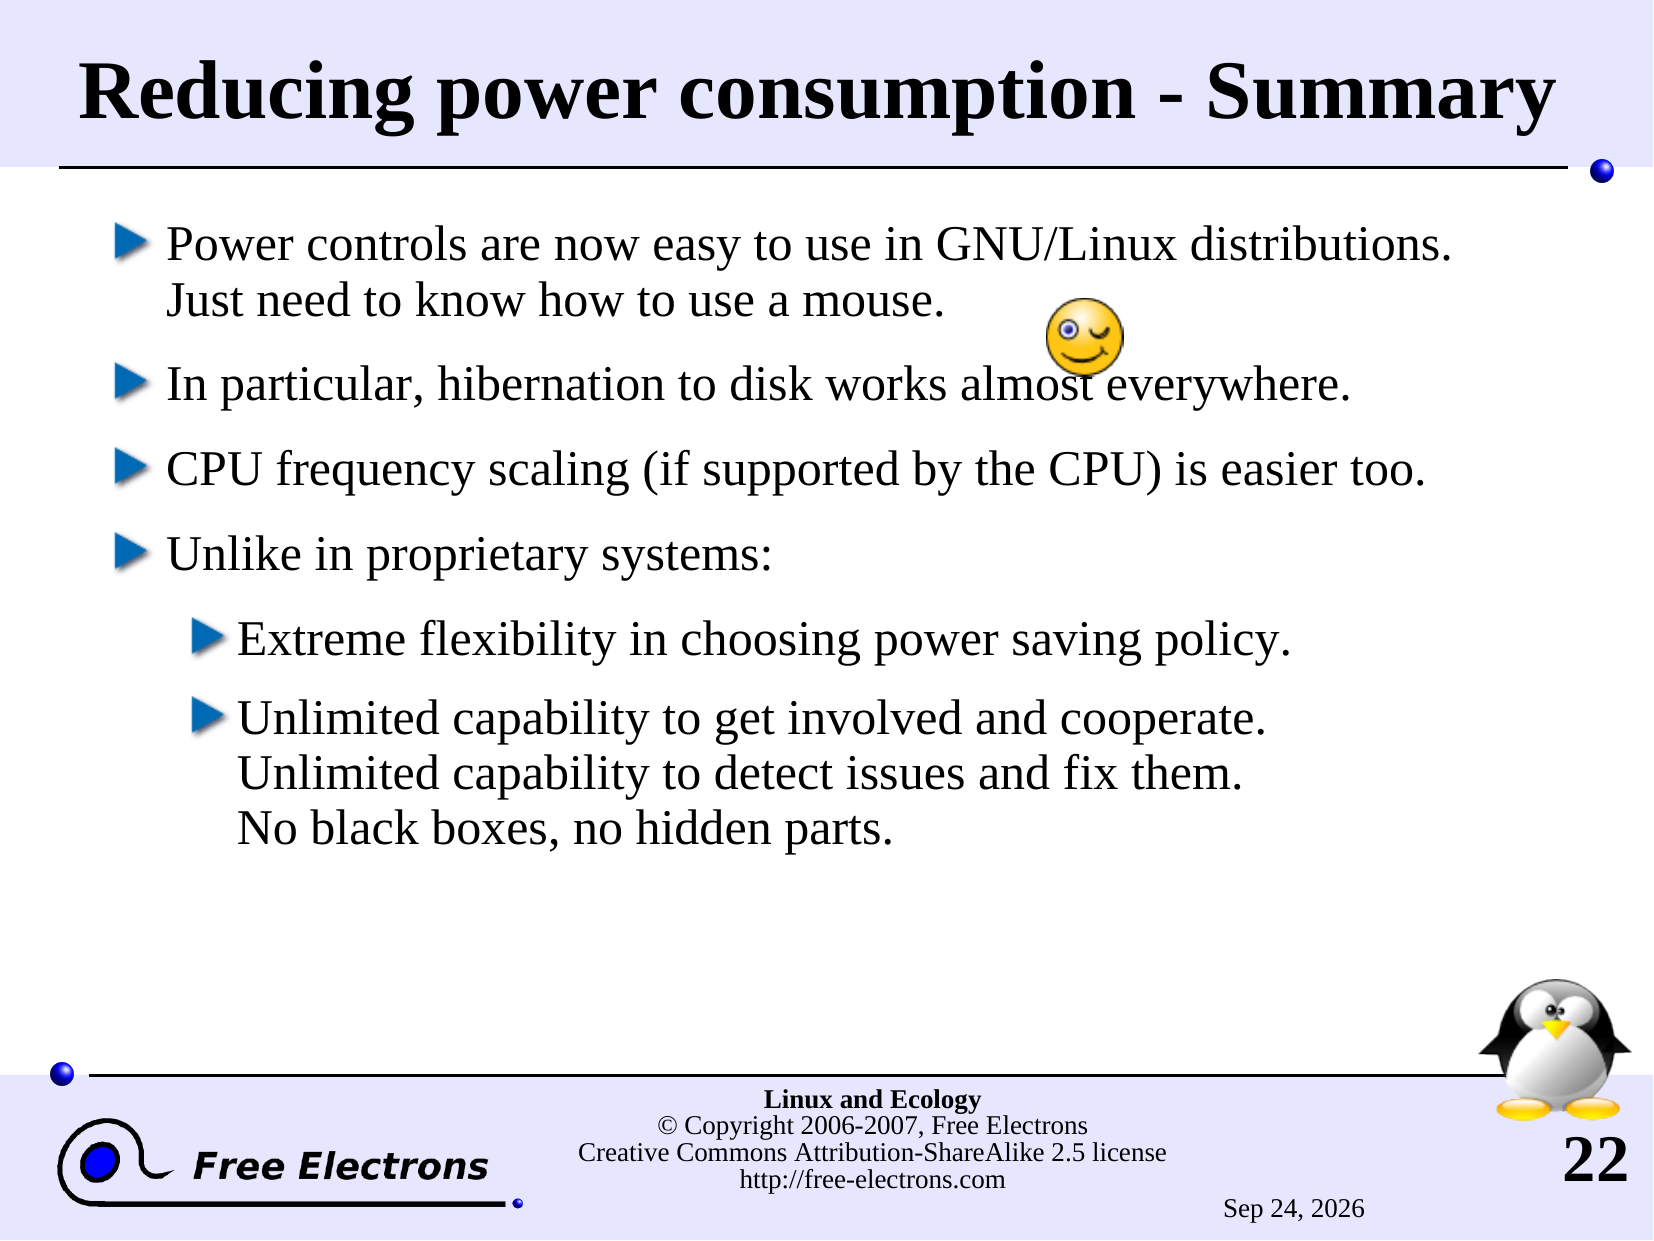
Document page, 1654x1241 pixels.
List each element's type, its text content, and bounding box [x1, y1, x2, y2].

picture [50, 1107, 527, 1216]
picture [1046, 298, 1124, 377]
list Power controls are now easy to use in GNU/Linux distributions. Just need to know how to use a mouse. In particular, hibernation to disk works almost everywhere. CPU frequency scaling (if supported by the CPU) is easier too. Unlike in proprietary systems: Extreme flexibility in choosing power saving policy. Unlimited capability to get involved and cooperate. Unlimited capability to detect issues and fix them. No black boxes, no hidden parts. [95, 216, 1574, 1066]
title Reducing power consumption - Summary [33, 29, 1604, 153]
picture [1476, 979, 1634, 1121]
